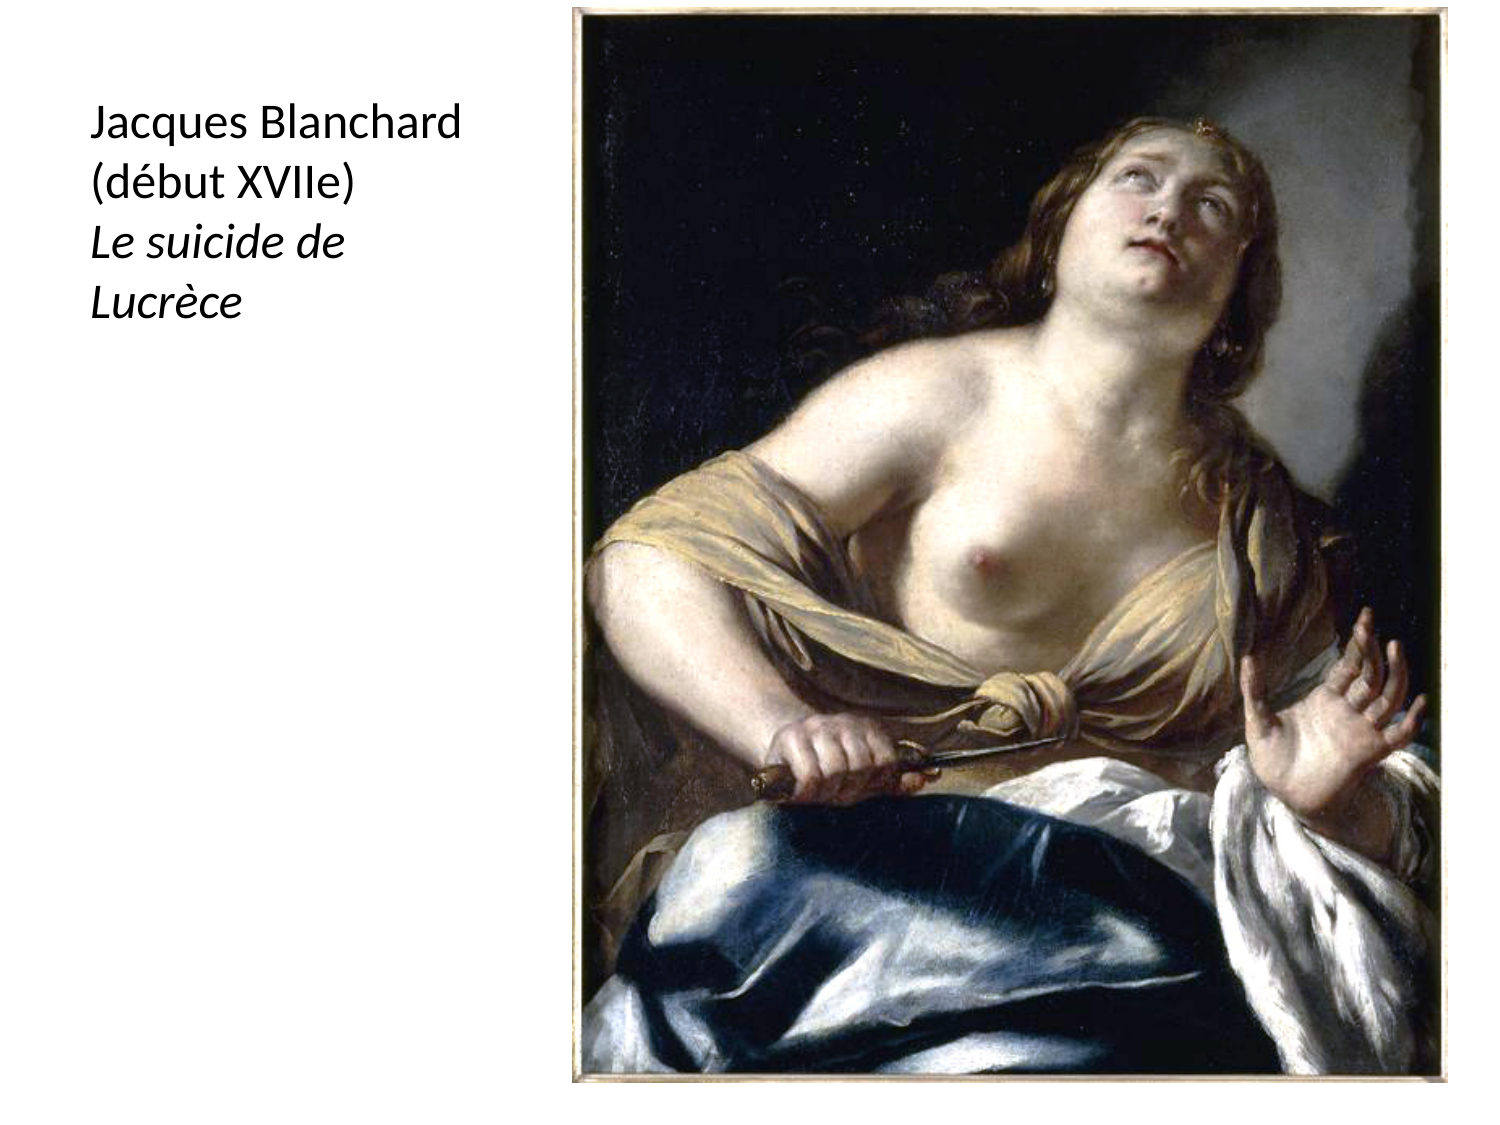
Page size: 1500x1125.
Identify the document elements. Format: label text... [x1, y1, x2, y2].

picture [572, 7, 1448, 1083]
title Jacques Blanchard (début XVIIe) Le suicide de Lucrèce [75, 45, 479, 492]
